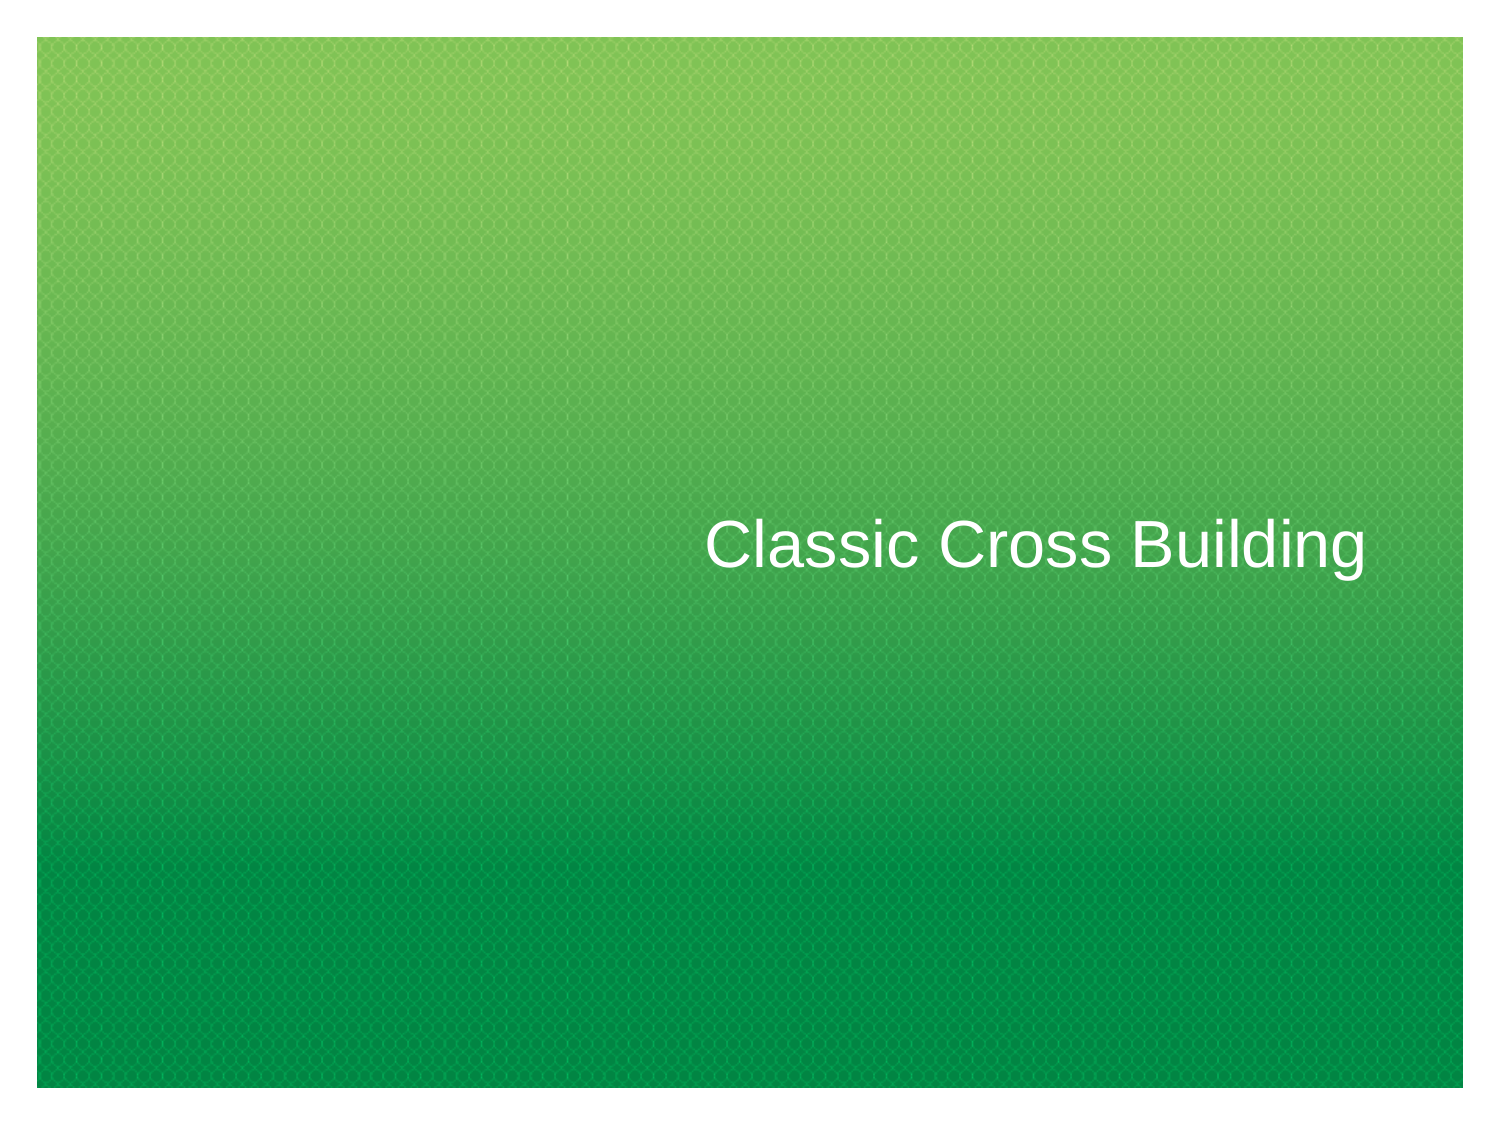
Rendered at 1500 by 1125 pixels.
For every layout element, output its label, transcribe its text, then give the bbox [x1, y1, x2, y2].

picture [37, 37, 1463, 1088]
title Classic Cross Building [135, 450, 1369, 638]
